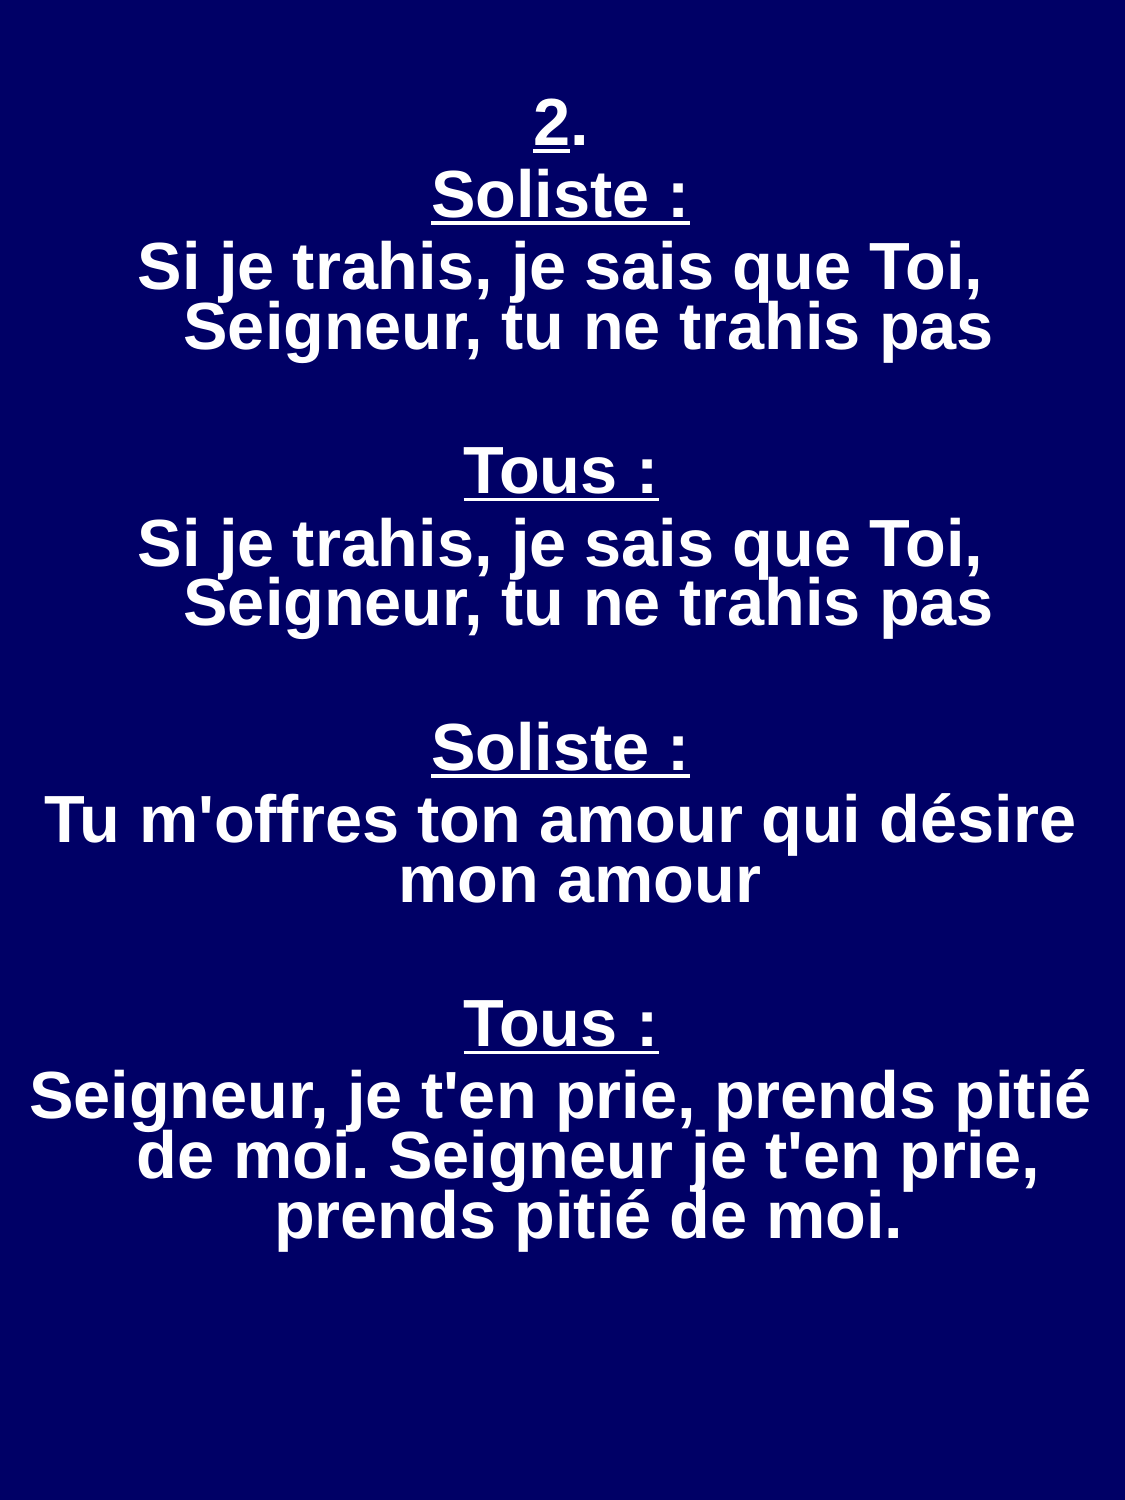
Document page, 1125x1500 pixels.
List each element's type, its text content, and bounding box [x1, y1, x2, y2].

text_box 2. Soliste : Si je trahis, je sais que Toi, Seigneur, tu ne trahis pas Tous : Si je trahis, je sais que Toi, Seigneur, tu ne trahis pas Soliste : Tu m'offres ton amour qui désire mon amour Tous : Seigneur, je t'en prie, prends pitié de moi. Seigneur je t'en prie, prends pitié de moi. [11, 35, 1111, 1441]
